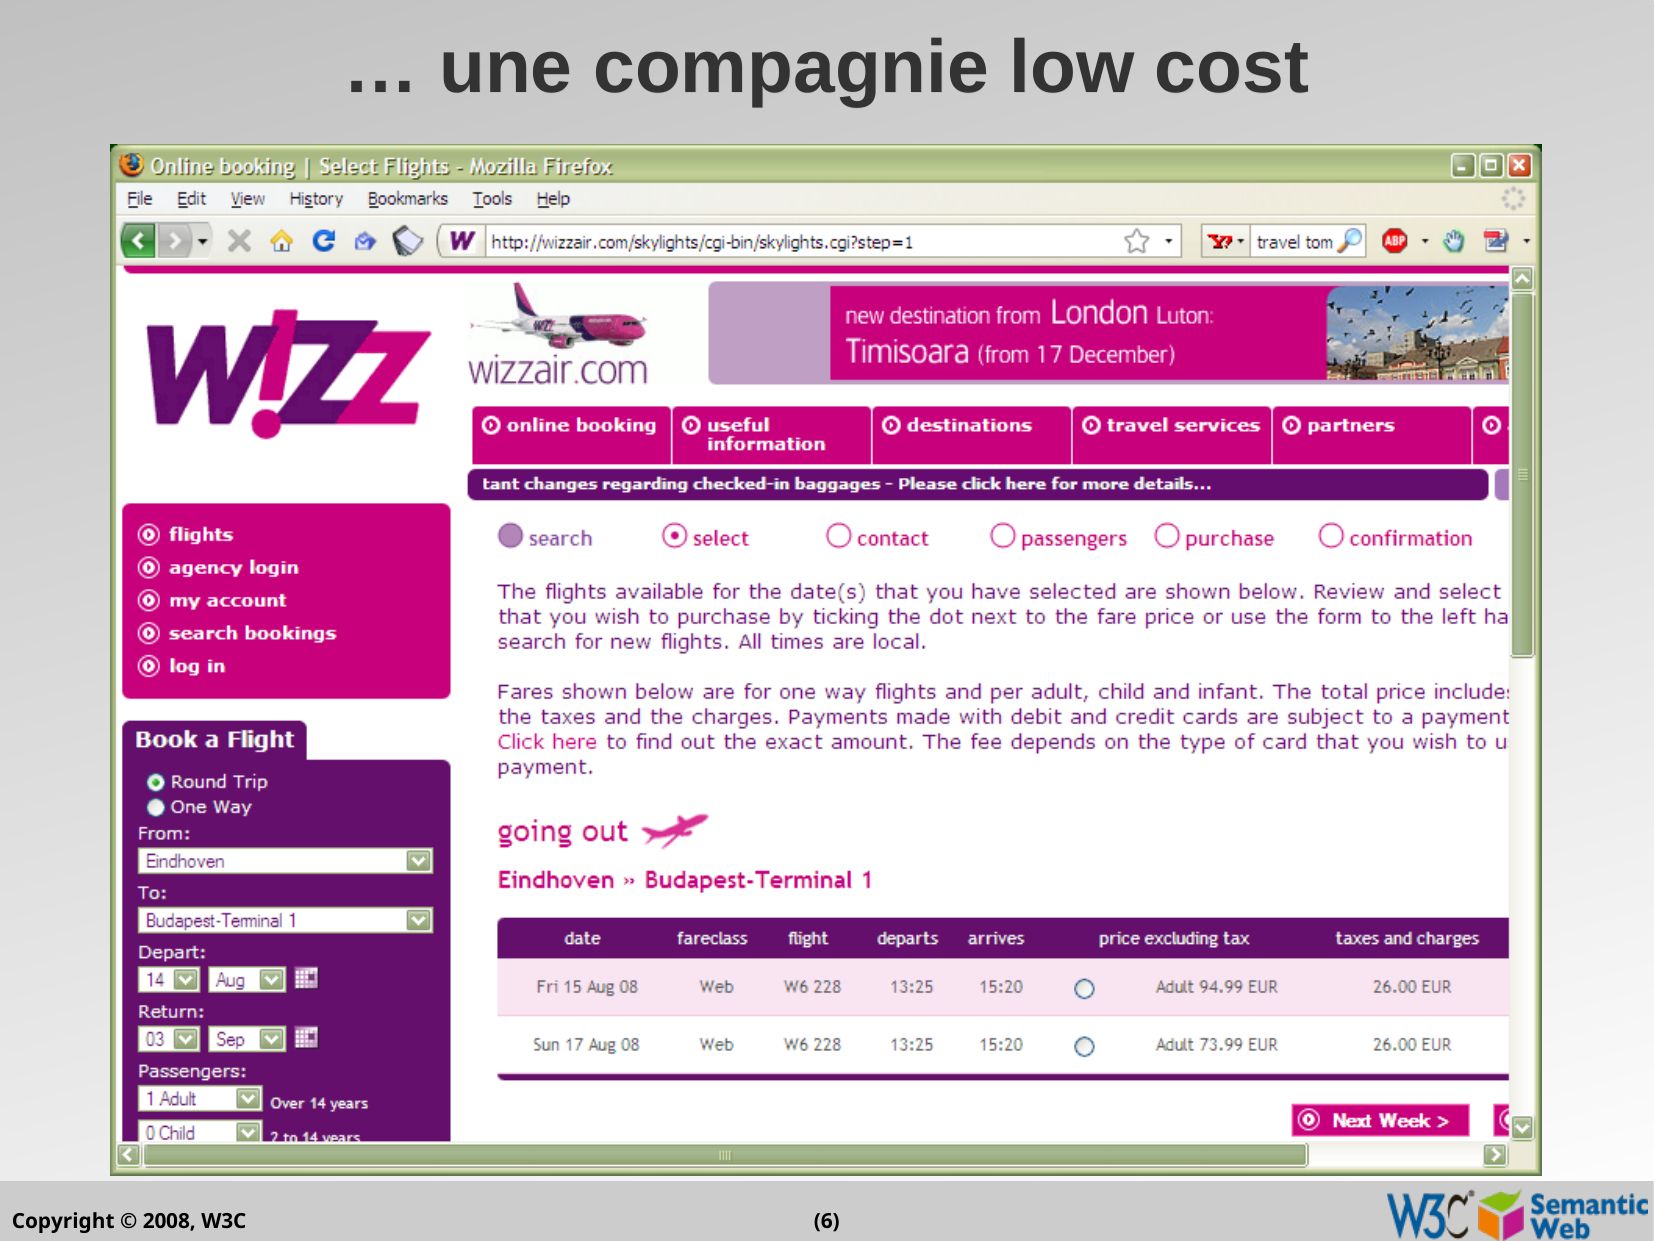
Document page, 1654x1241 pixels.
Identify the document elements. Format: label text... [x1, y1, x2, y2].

picture [1387, 1187, 1648, 1241]
title … une compagnie low cost [0, 5, 1654, 125]
picture [110, 144, 1542, 1177]
